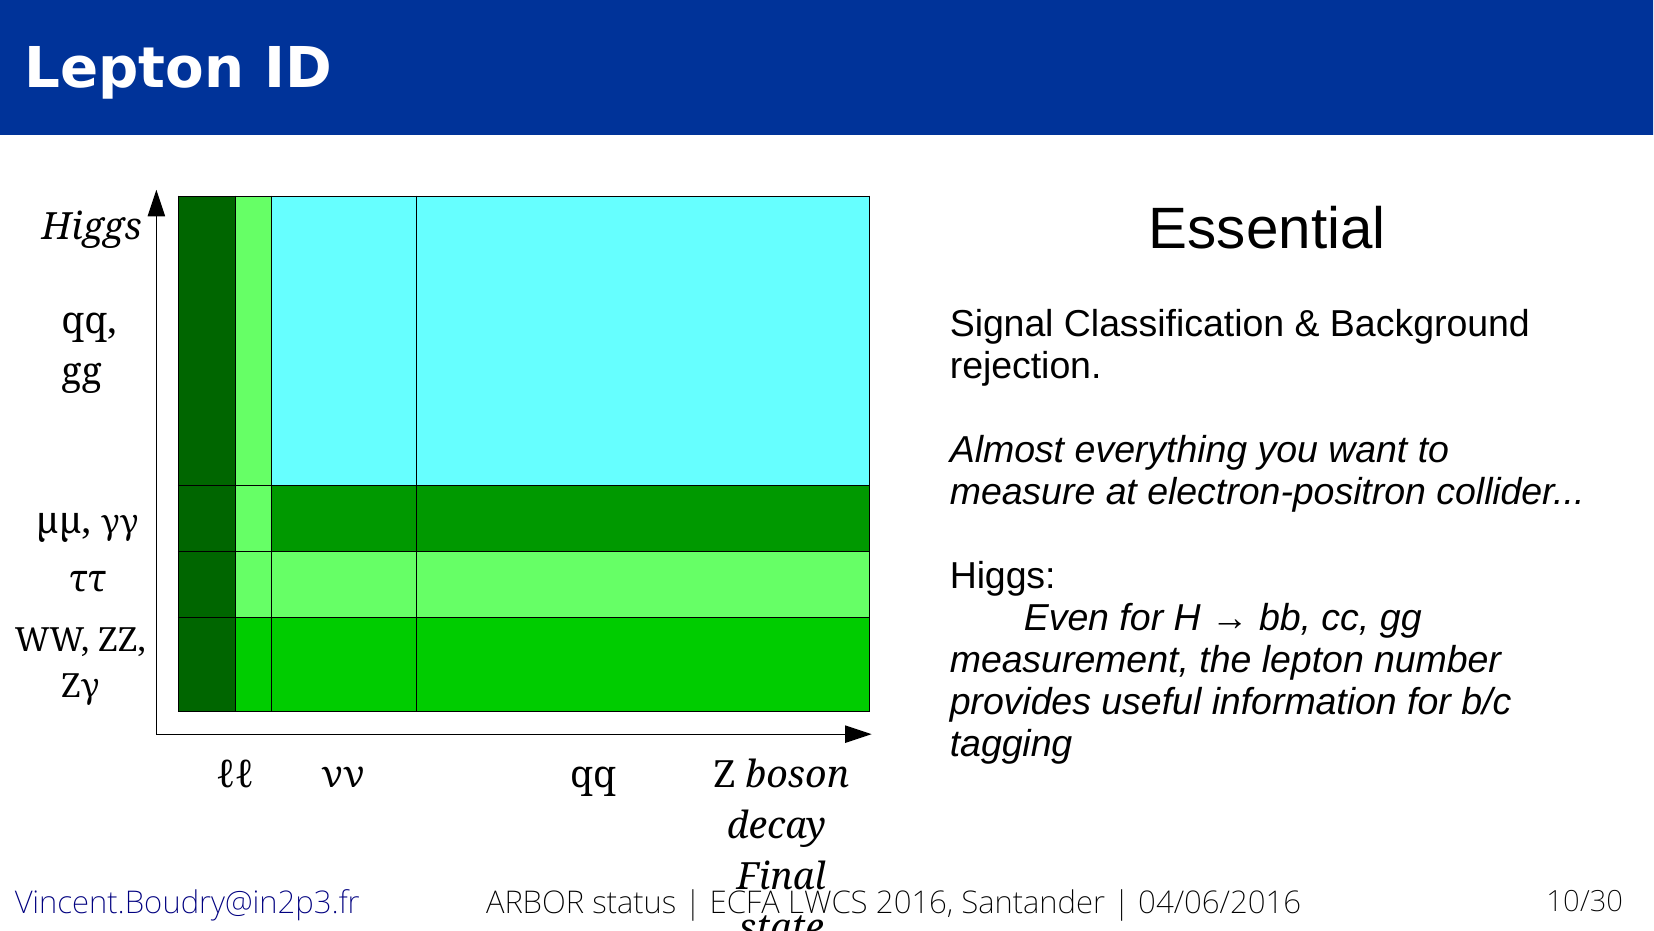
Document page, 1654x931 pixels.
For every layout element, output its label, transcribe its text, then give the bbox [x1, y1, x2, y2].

table_cell [417, 618, 869, 711]
table_cell [417, 552, 869, 617]
table_cell [417, 486, 869, 551]
text_box μμ, γγ [21, 485, 166, 553]
table_cell [236, 486, 271, 551]
text_box Z boson decay Final state [698, 739, 903, 909]
text_box νν [306, 739, 381, 807]
text_box qq, gg [46, 285, 178, 405]
table_cell [272, 618, 416, 711]
table_cell [179, 486, 235, 551]
table_cell [272, 486, 416, 551]
text_box WW, ZZ, Zγ [0, 608, 165, 716]
table_cell [179, 618, 235, 711]
table_header [179, 197, 235, 485]
title Lepton ID [24, 12, 1635, 124]
table_cell [236, 552, 271, 617]
text_box ℓℓ [201, 739, 260, 807]
text_box qq [555, 739, 628, 807]
text_box Essential Signal Classification & Background rejection. Almost everything you want to measure at electron-positron collider... Higgs: Even for H → bb, cc, gg measurement, the lepton number provides useful information for b/c tagging [935, 188, 1612, 773]
table_cell [236, 618, 271, 711]
text_box Higgs [26, 192, 282, 259]
table_header [236, 197, 271, 485]
table_cell [179, 552, 235, 617]
table_header [417, 197, 869, 485]
table_cell [272, 552, 416, 617]
text_box ττ [54, 543, 178, 611]
table_header [272, 197, 416, 485]
